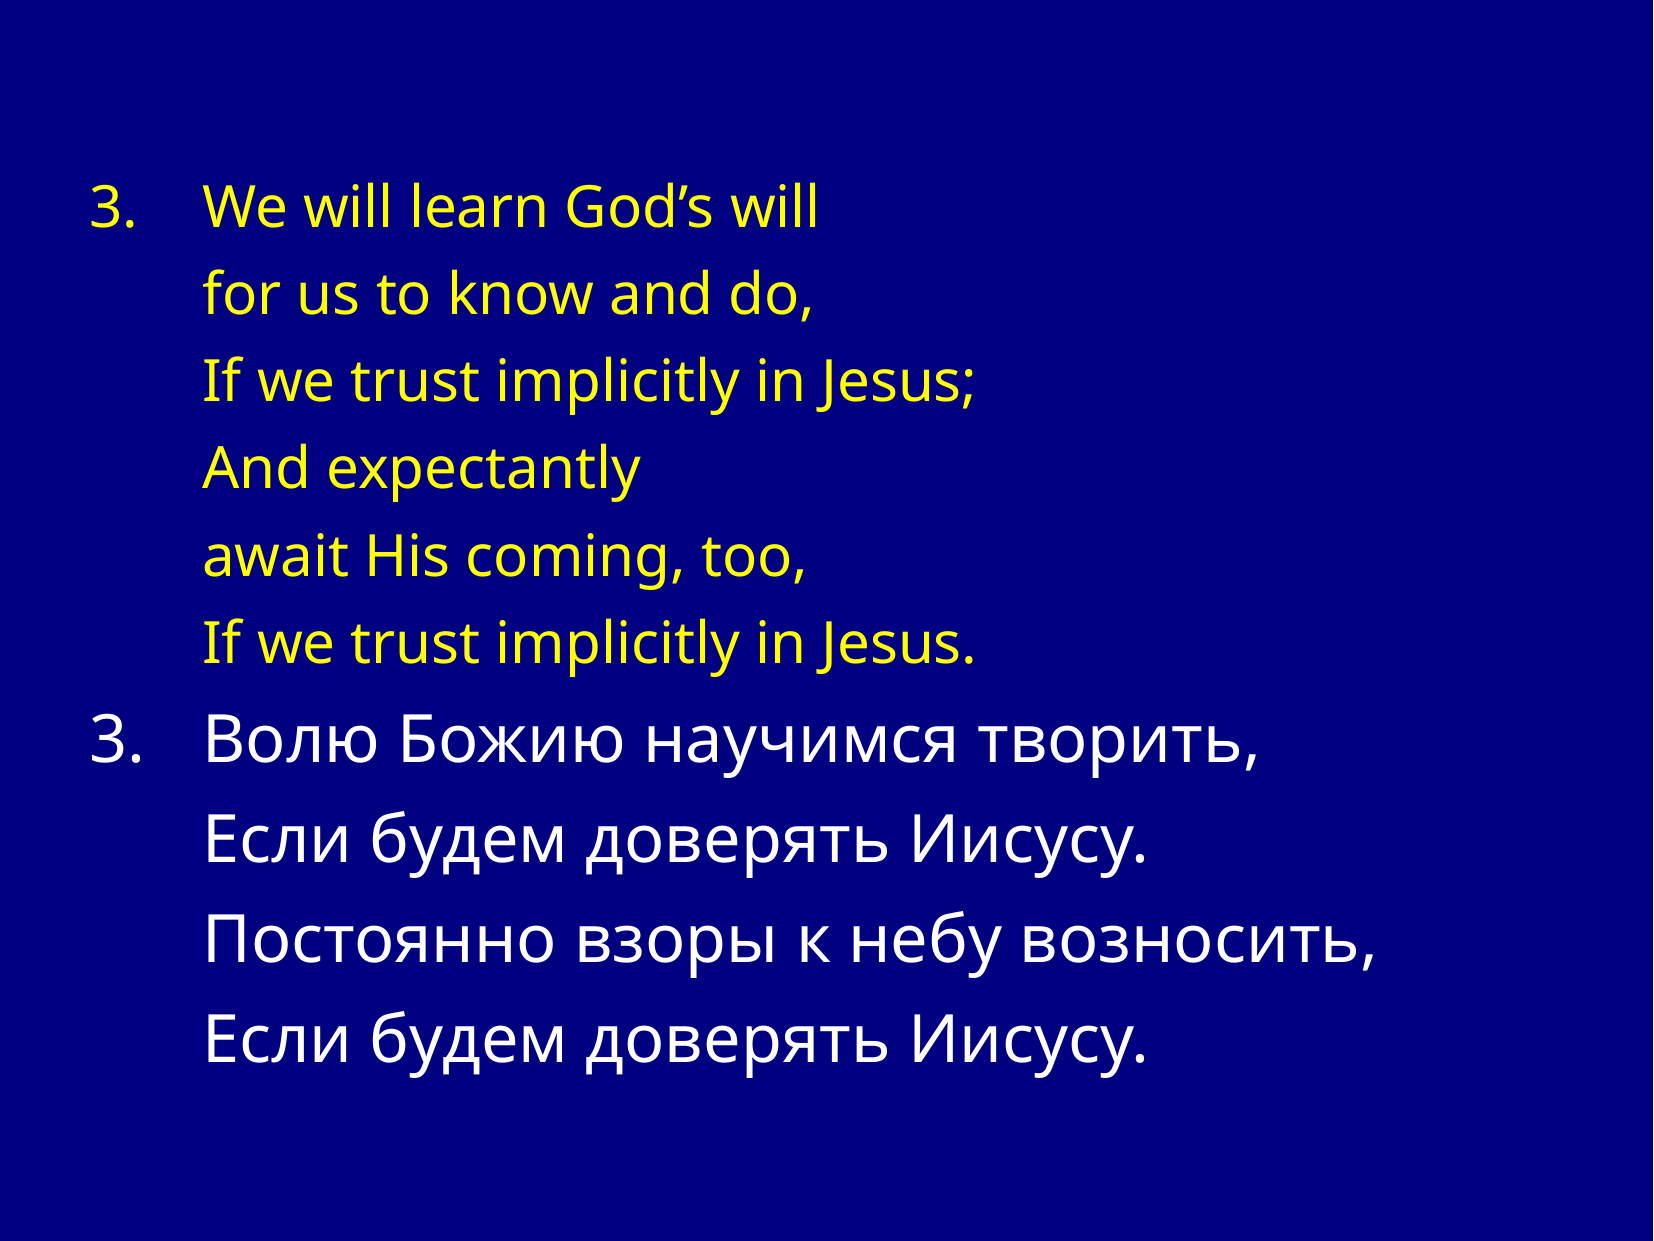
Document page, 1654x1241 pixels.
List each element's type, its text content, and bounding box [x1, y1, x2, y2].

text_box 3. Волю Божию научимся творить, Если будем доверять Иисусу. Постоянно взоры к небу возносить, Если будем доверять Иисусу. [75, 675, 1576, 1163]
text_box 3. We will learn God’s will for us to know and do, If we trust implicitly in Jesus; And expectantly await His coming, too, If we trust implicitly in Jesus. [75, 150, 1576, 638]
